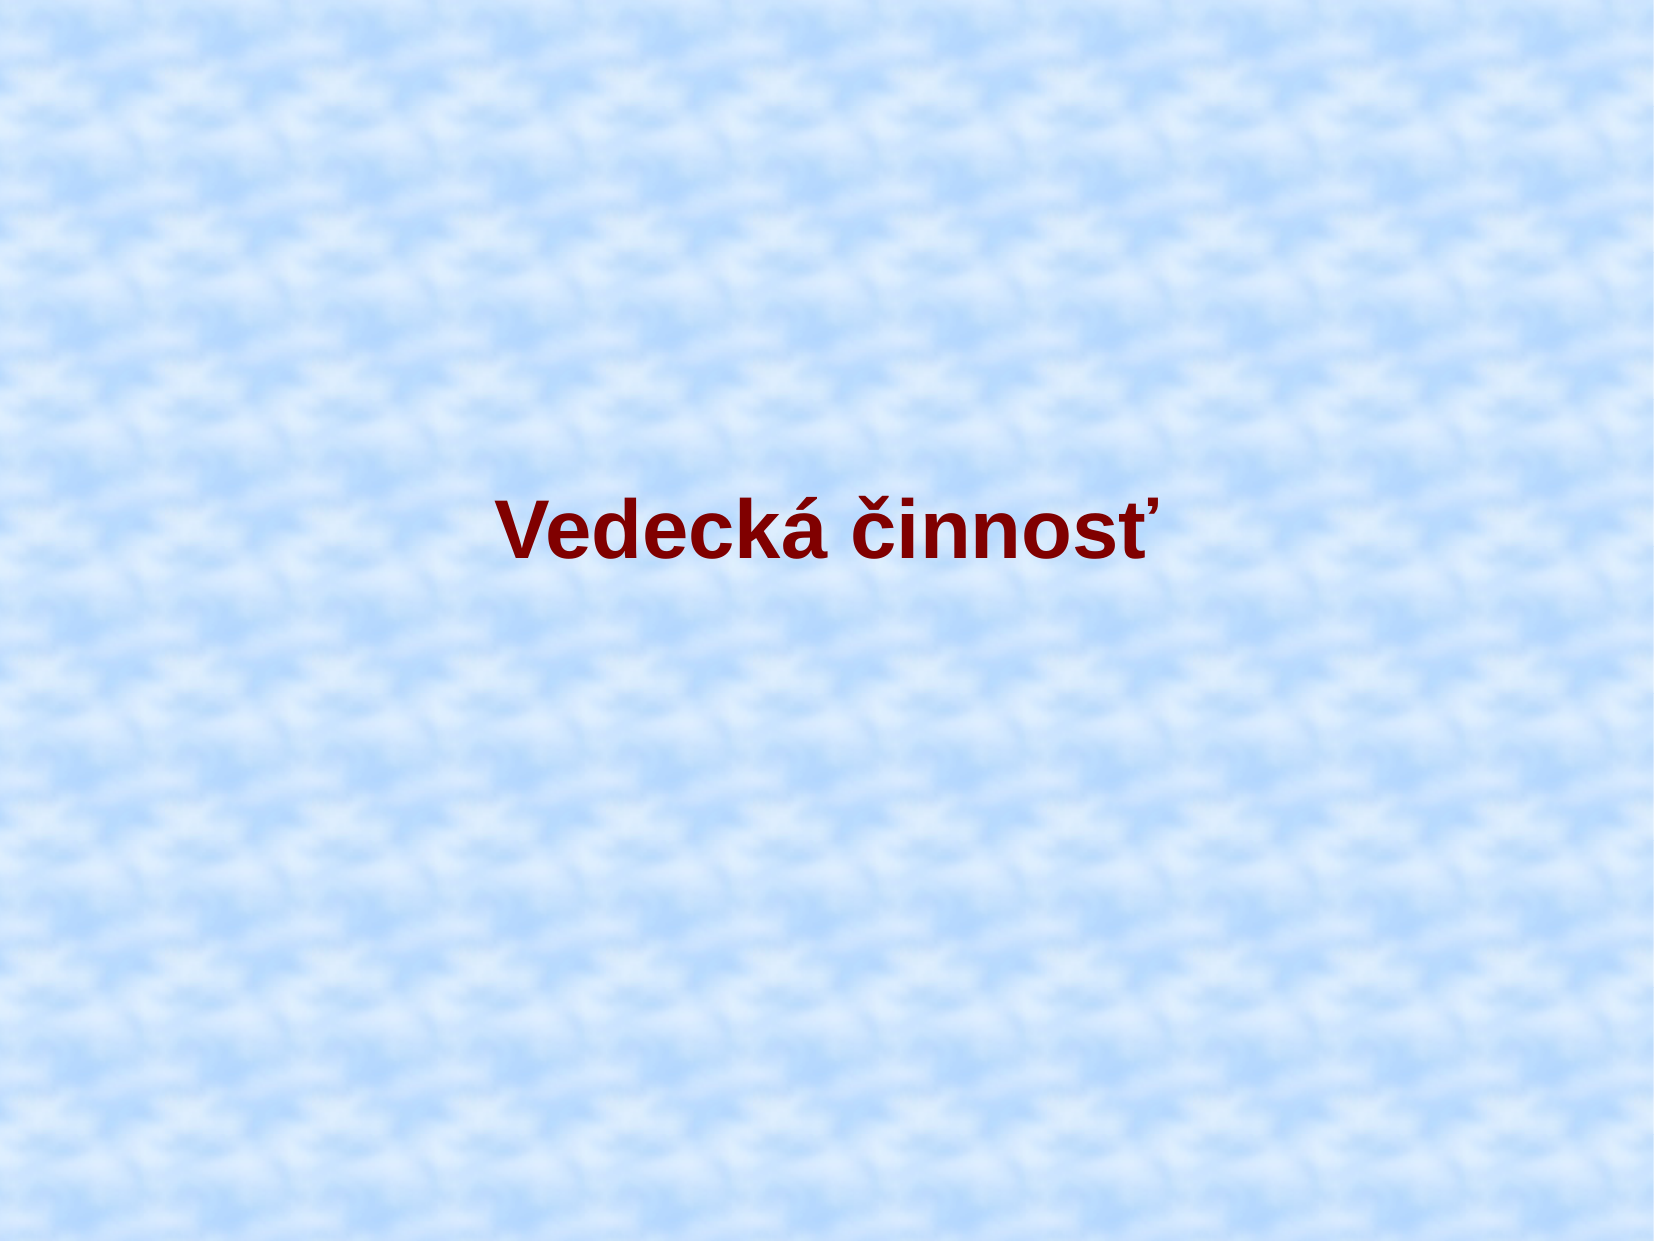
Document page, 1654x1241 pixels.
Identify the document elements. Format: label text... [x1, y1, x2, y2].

picture [0, 0, 1654, 1241]
subtitle Vedecká činnosť [82, 49, 1571, 1010]
